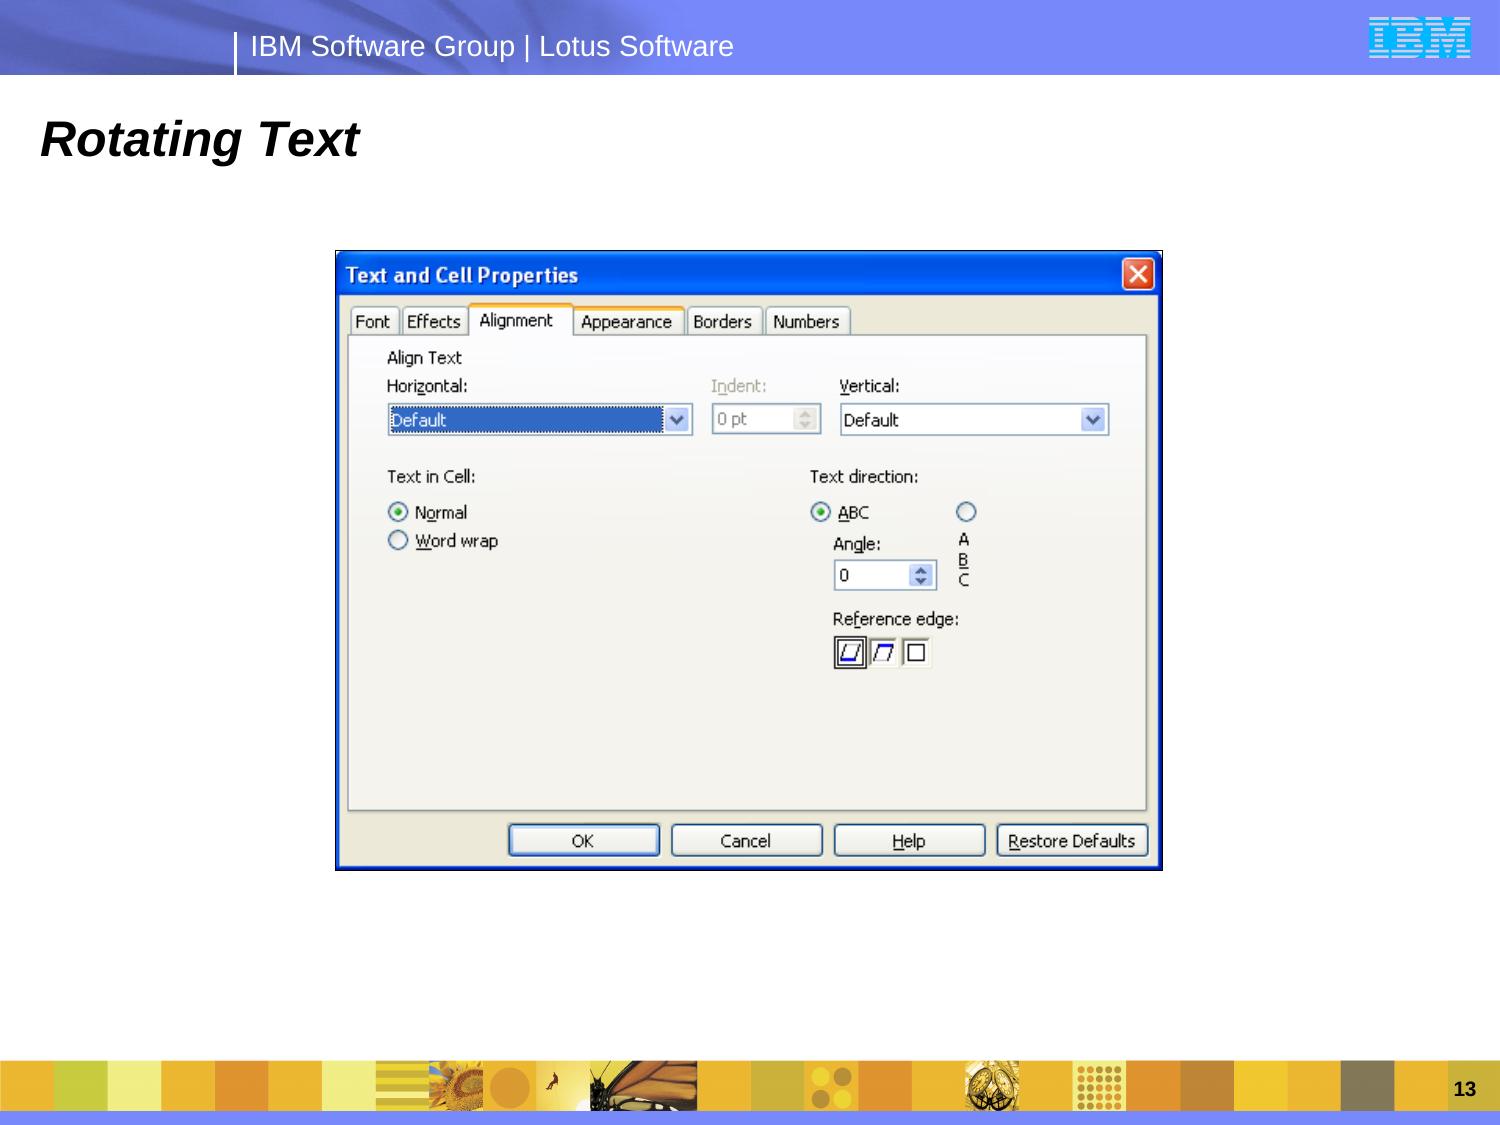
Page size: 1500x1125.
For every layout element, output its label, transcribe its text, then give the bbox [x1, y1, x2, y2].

picture [0, 0, 1500, 75]
picture [335, 250, 1163, 871]
title Rotating Text [25, 106, 1378, 189]
picture [0, 1060, 1500, 1111]
